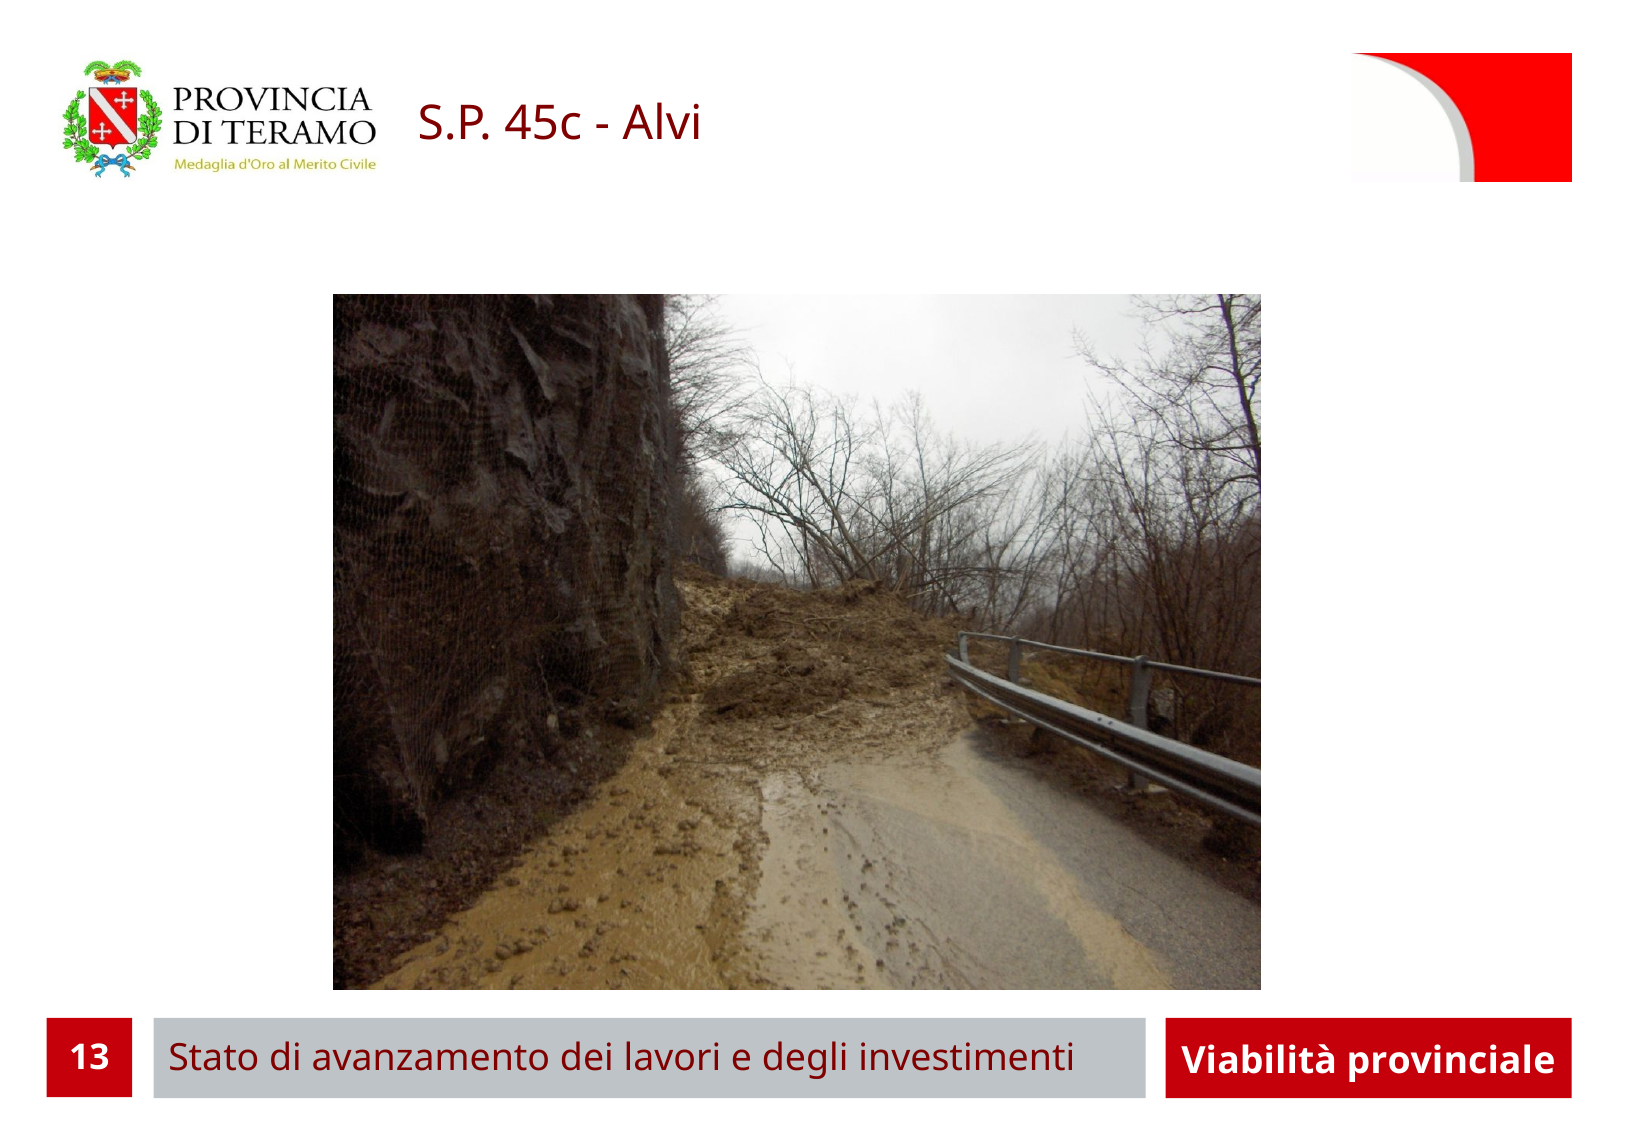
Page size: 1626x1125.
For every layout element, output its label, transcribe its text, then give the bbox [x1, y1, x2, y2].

picture [1352, 53, 1572, 182]
picture [58, 53, 384, 182]
title S.P. 45c - Alvi [406, 53, 1352, 187]
picture [333, 294, 1261, 990]
